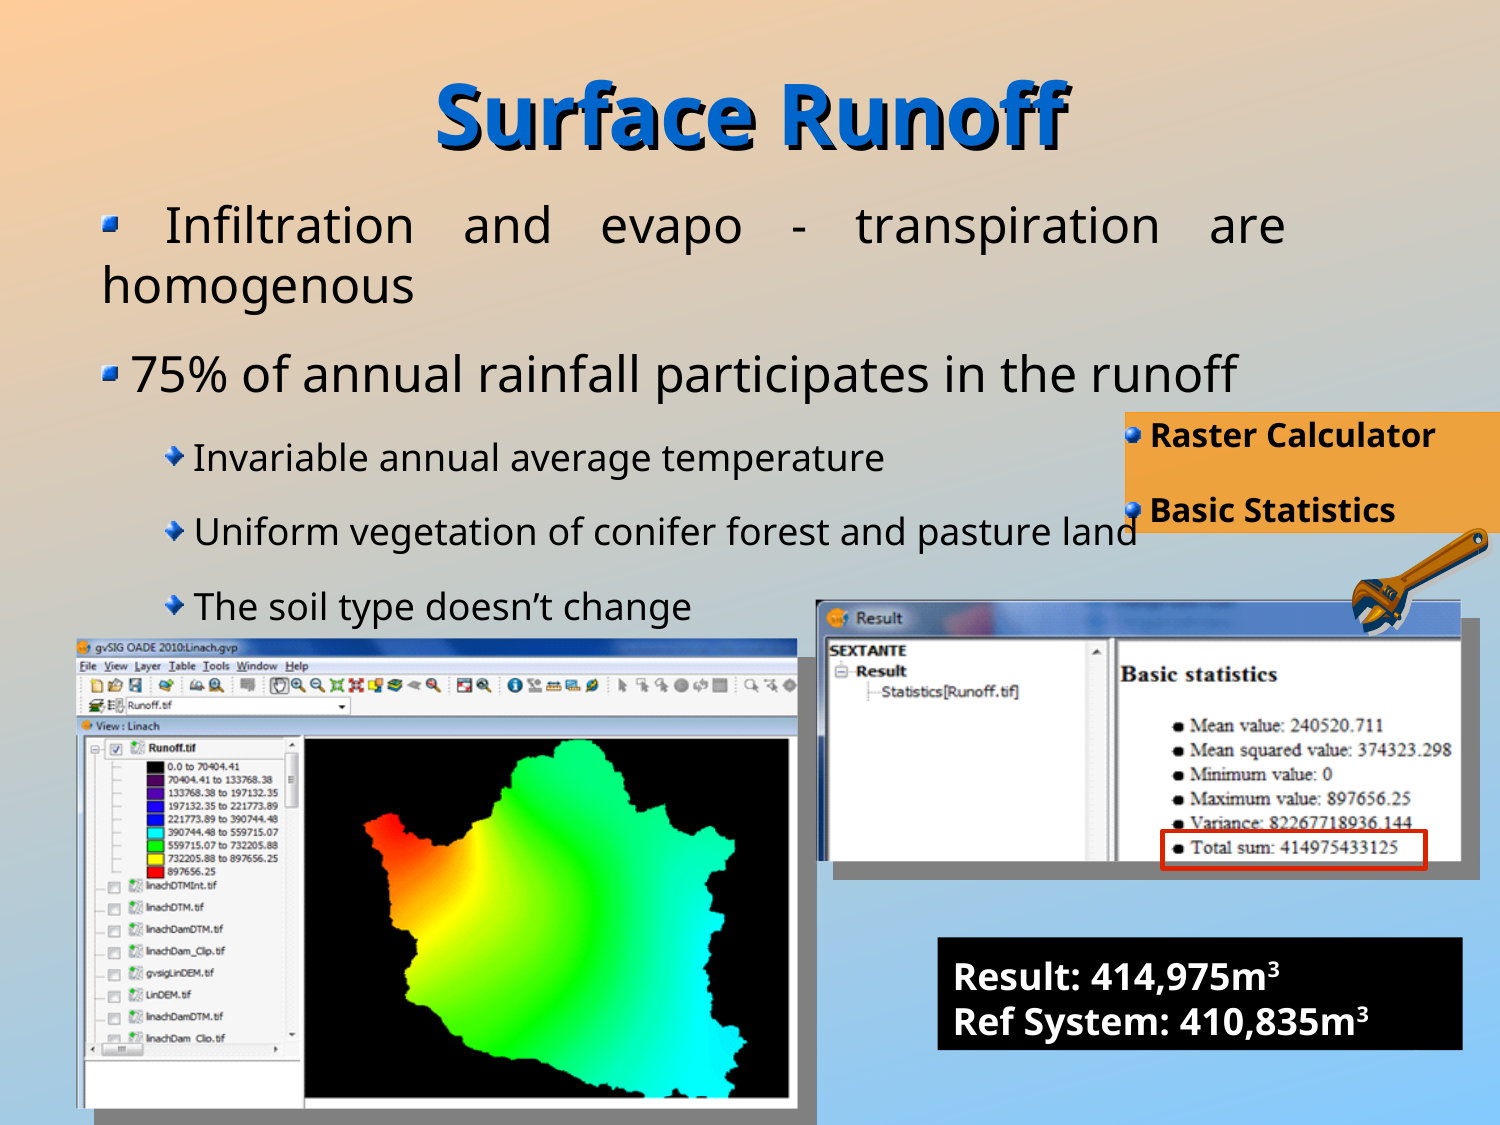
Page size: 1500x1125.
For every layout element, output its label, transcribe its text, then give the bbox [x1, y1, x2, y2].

picture [75, 637, 799, 1110]
picture [814, 525, 1494, 863]
list Invariable annual average temperature Uniform vegetation of conifer forest and pasture land The soil type doesn’t change [150, 418, 1238, 644]
list Infiltration and evapo - transpiration are homogenous 75% of annual rainfall participates in the runoff [86, 178, 1351, 411]
text_box Result: 414,975m3 Ref System: 410,835m3 [937, 937, 1463, 1051]
picture [1165, 833, 1423, 863]
title Surface Runoff [75, 45, 1425, 233]
list Raster Calculator Basic Statistics [1125, 412, 1500, 520]
